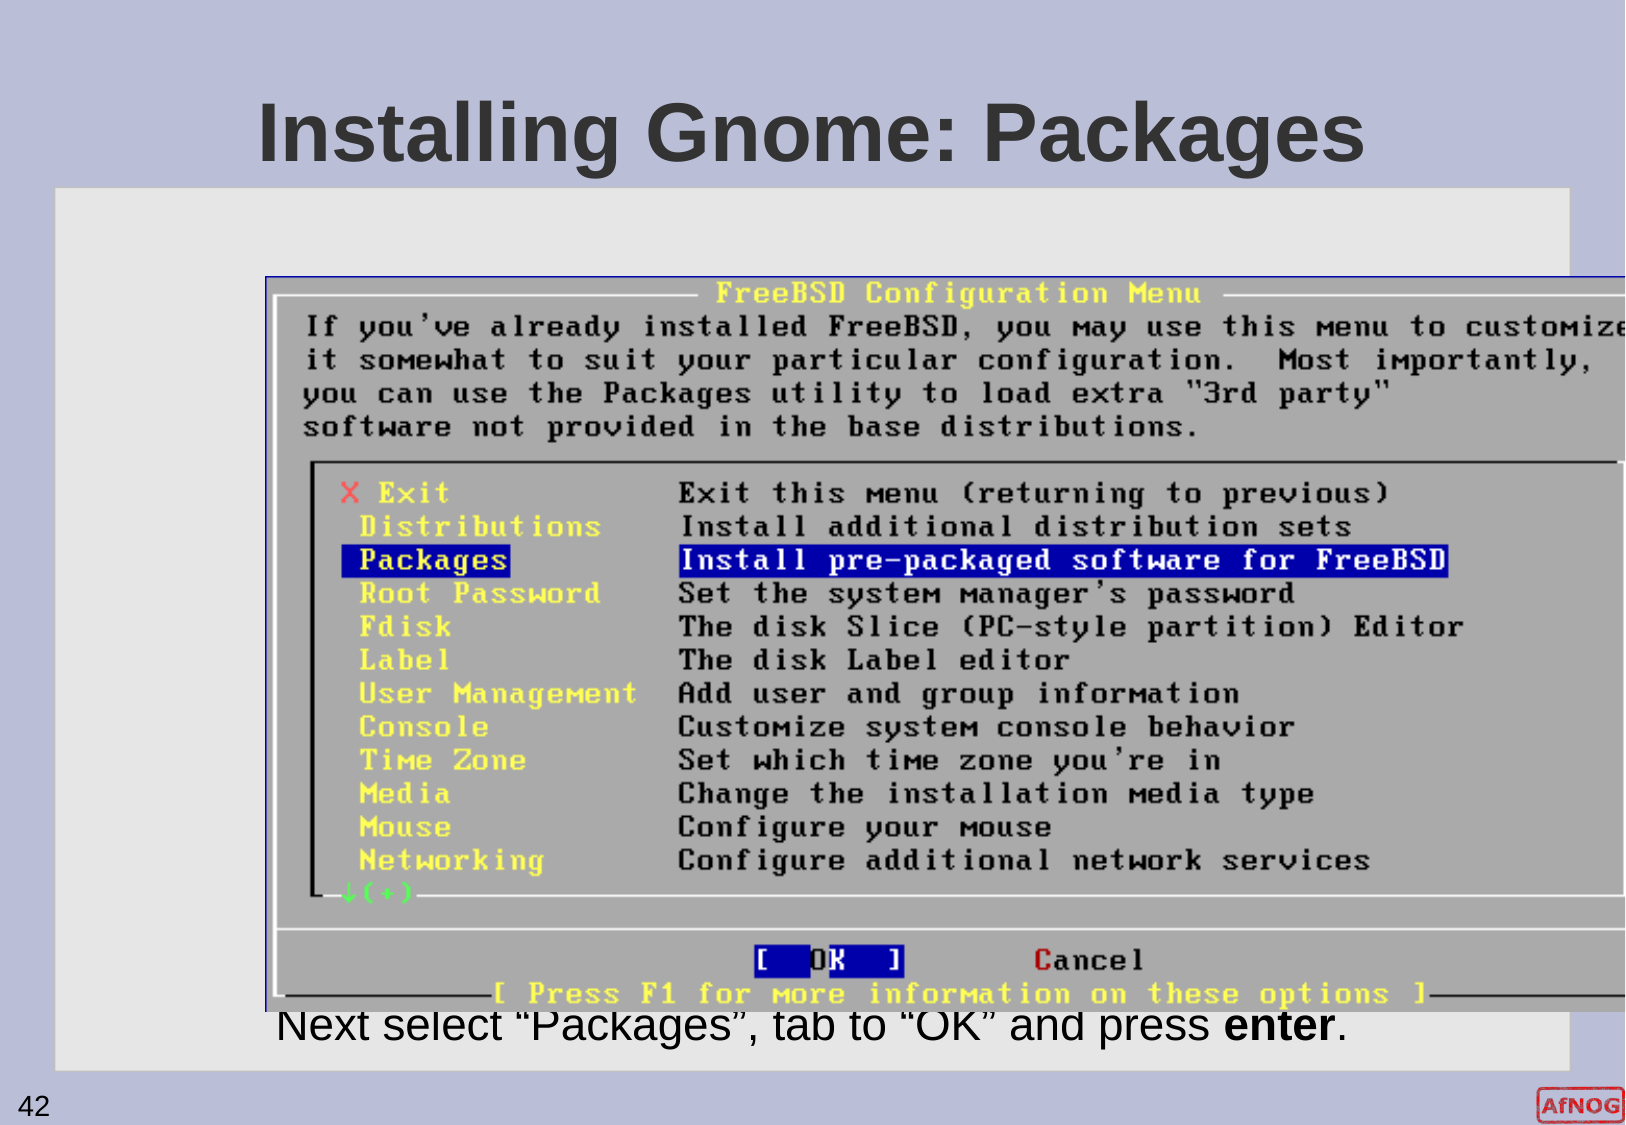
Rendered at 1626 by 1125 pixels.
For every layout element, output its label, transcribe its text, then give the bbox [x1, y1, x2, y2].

picture [1535, 1085, 1626, 1125]
text_box Next select “Packages”, tab to “OK” and press enter. [118, 987, 1506, 1054]
picture [265, 276, 1626, 1012]
text_box Installing Gnome: Packages [54, 51, 1571, 207]
